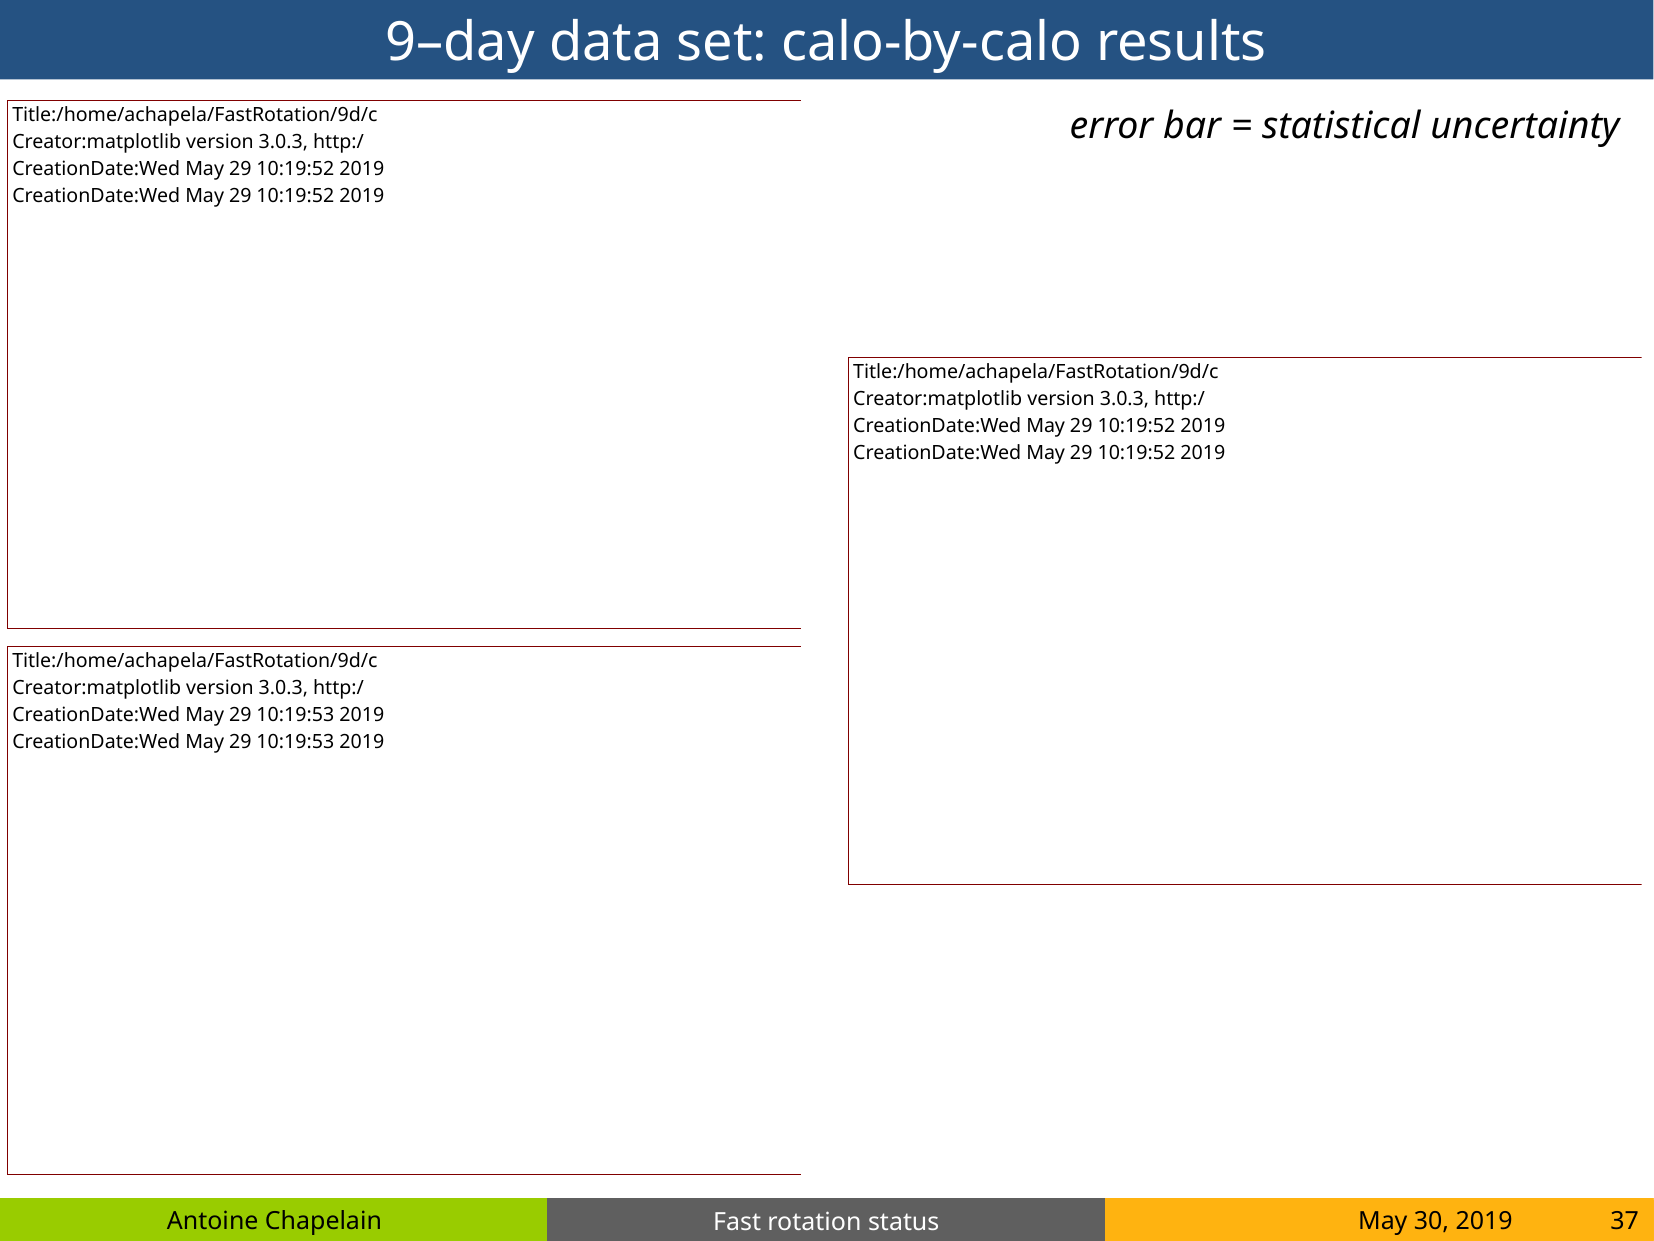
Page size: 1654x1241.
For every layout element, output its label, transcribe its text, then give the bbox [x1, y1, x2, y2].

picture [846, 356, 1642, 885]
picture [6, 99, 801, 629]
text_box error bar = statistical uncertainty [810, 91, 1636, 151]
title 9–day data set: calo-by-calo results [0, 0, 1654, 80]
picture [6, 645, 801, 1175]
